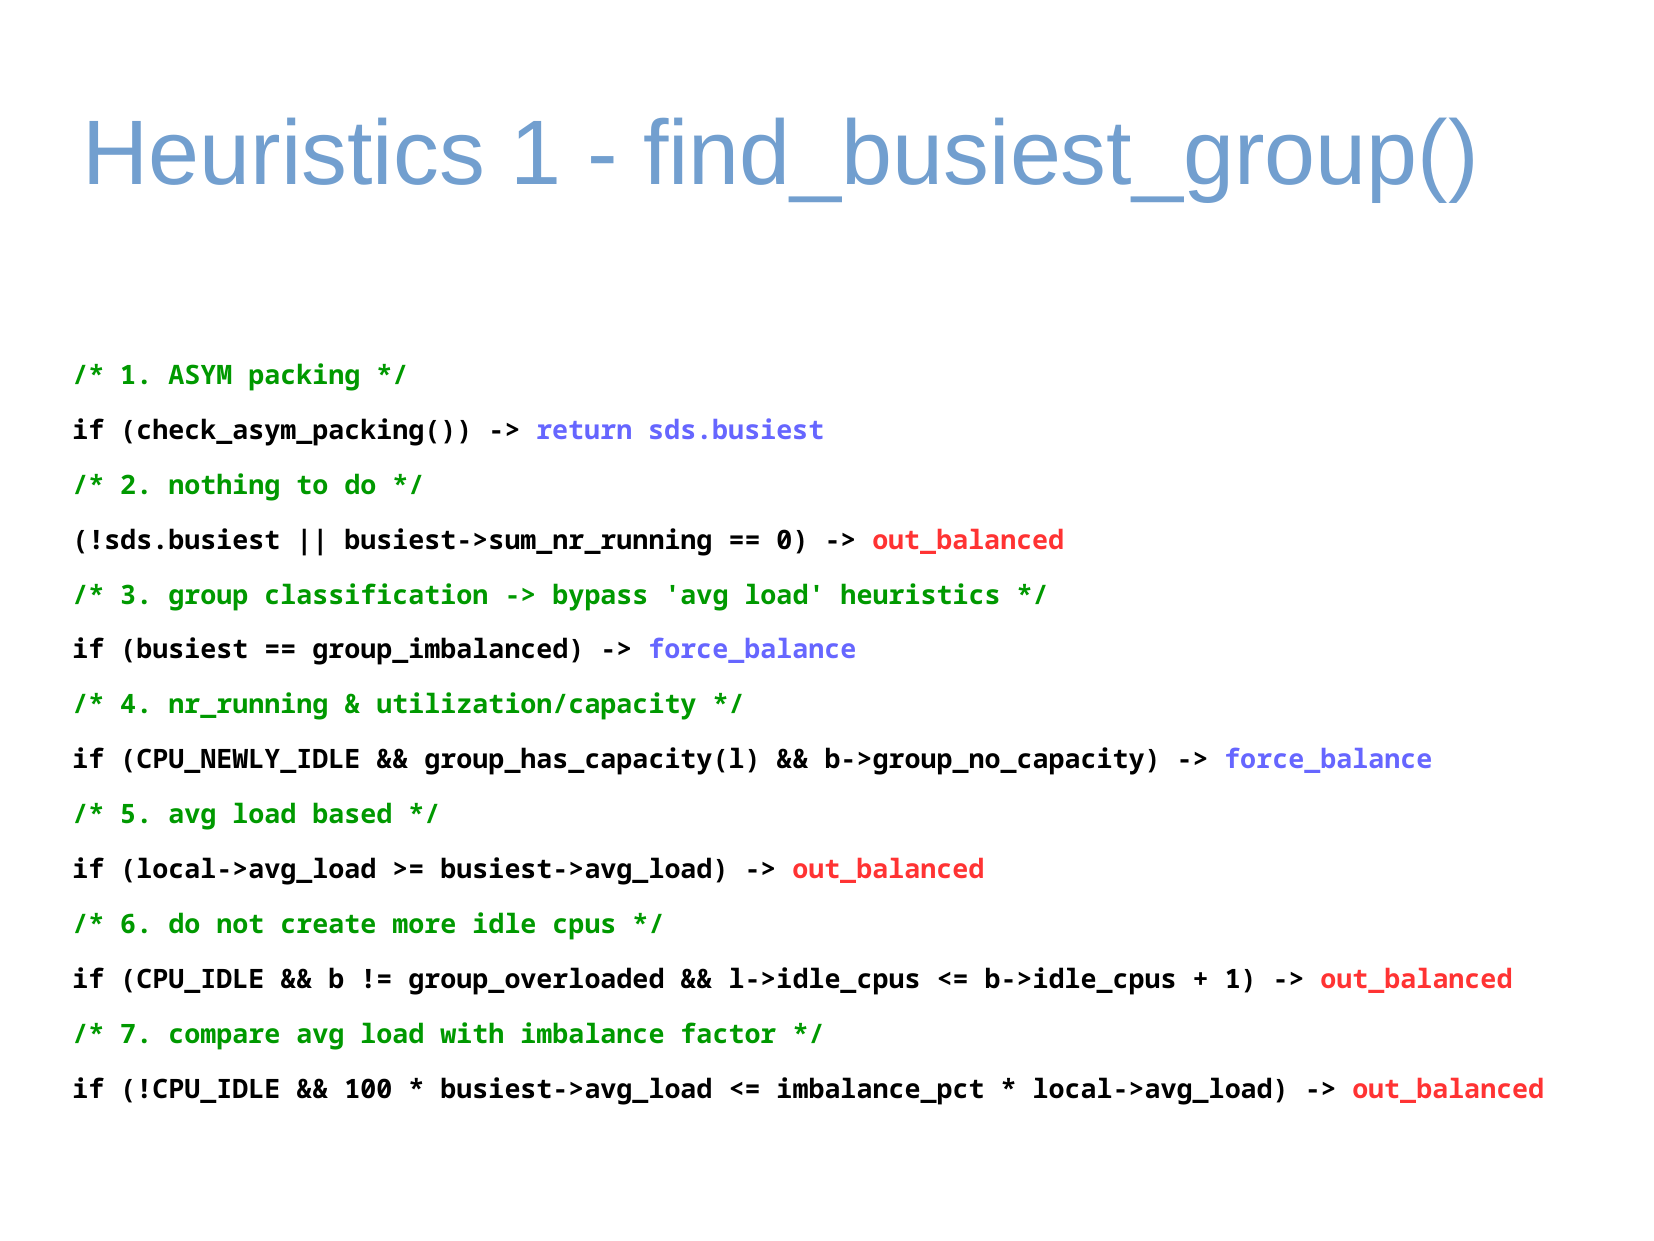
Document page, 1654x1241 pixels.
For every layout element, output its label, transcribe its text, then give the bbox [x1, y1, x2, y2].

title Heuristics 1 - find_busiest_group() [82, 49, 1571, 257]
list /* 1. ASYM packing */ if (check_asym_packing()) -> return sds.busiest /* 2. nothing to do */ (!sds.busiest || busiest->sum_nr_running == 0) -> out_balanced /* 3. group classification -> bypass 'avg load' heuristics */ if (busiest == group_imbalanced) -> force_balance /* 4. nr_running & utilization/capacity */ if (CPU_NEWLY_IDLE && group_has_capacity(l) && b->group_no_capacity) -> force_balance /* 5. avg load based */ if (local->avg_load >= busiest->avg_load) -> out_balanced /* 6. do not create more idle cpus */ if (CPU_IDLE && b != group_overloaded && l->idle_cpus <= b->idle_cpus + 1) -> out_balanced /* 7. compare avg load with imbalance factor */ if (!CPU_IDLE && 100 * busiest->avg_load <= imbalance_pct * local->avg_load) -> out_balanced [0, 301, 1636, 1112]
